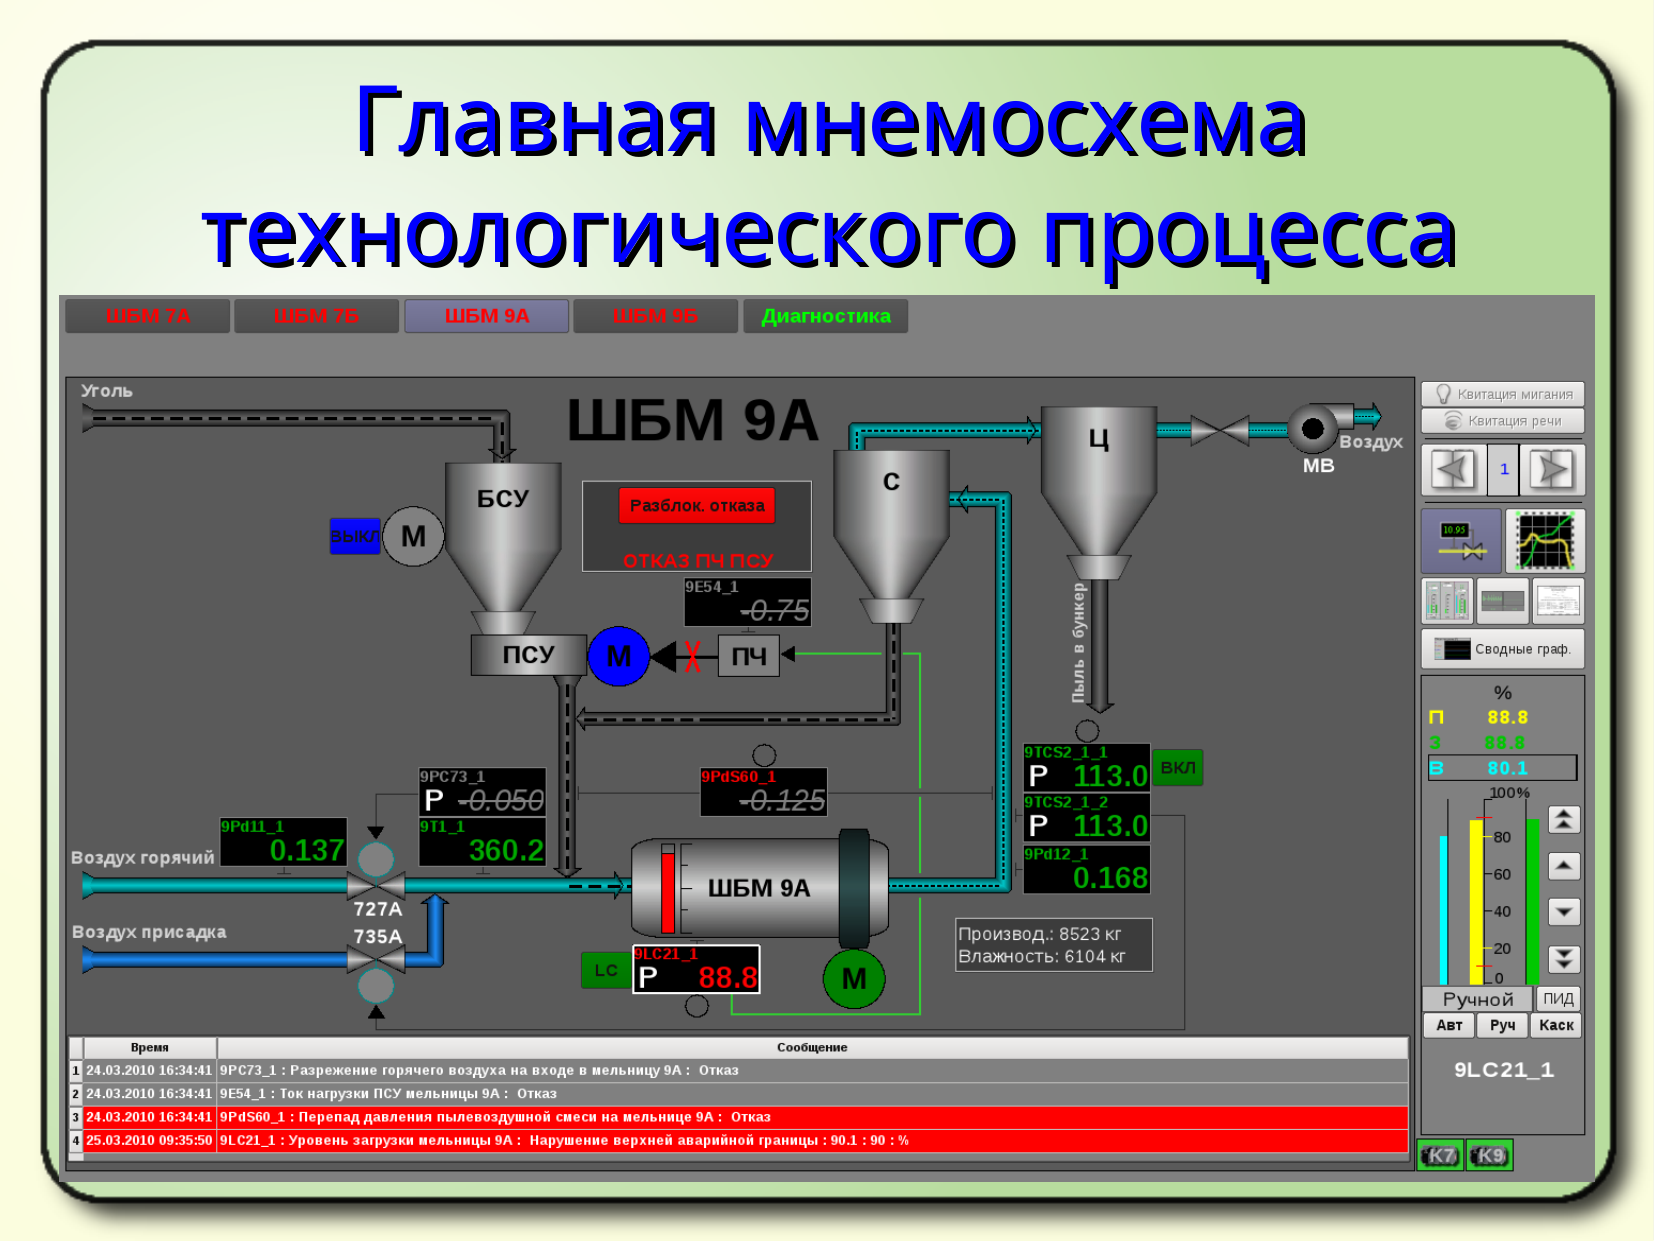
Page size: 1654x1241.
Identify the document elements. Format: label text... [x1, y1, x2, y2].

title Главная мнемосхема технологического процесса [124, 37, 1536, 295]
picture [0, 0, 1654, 1241]
